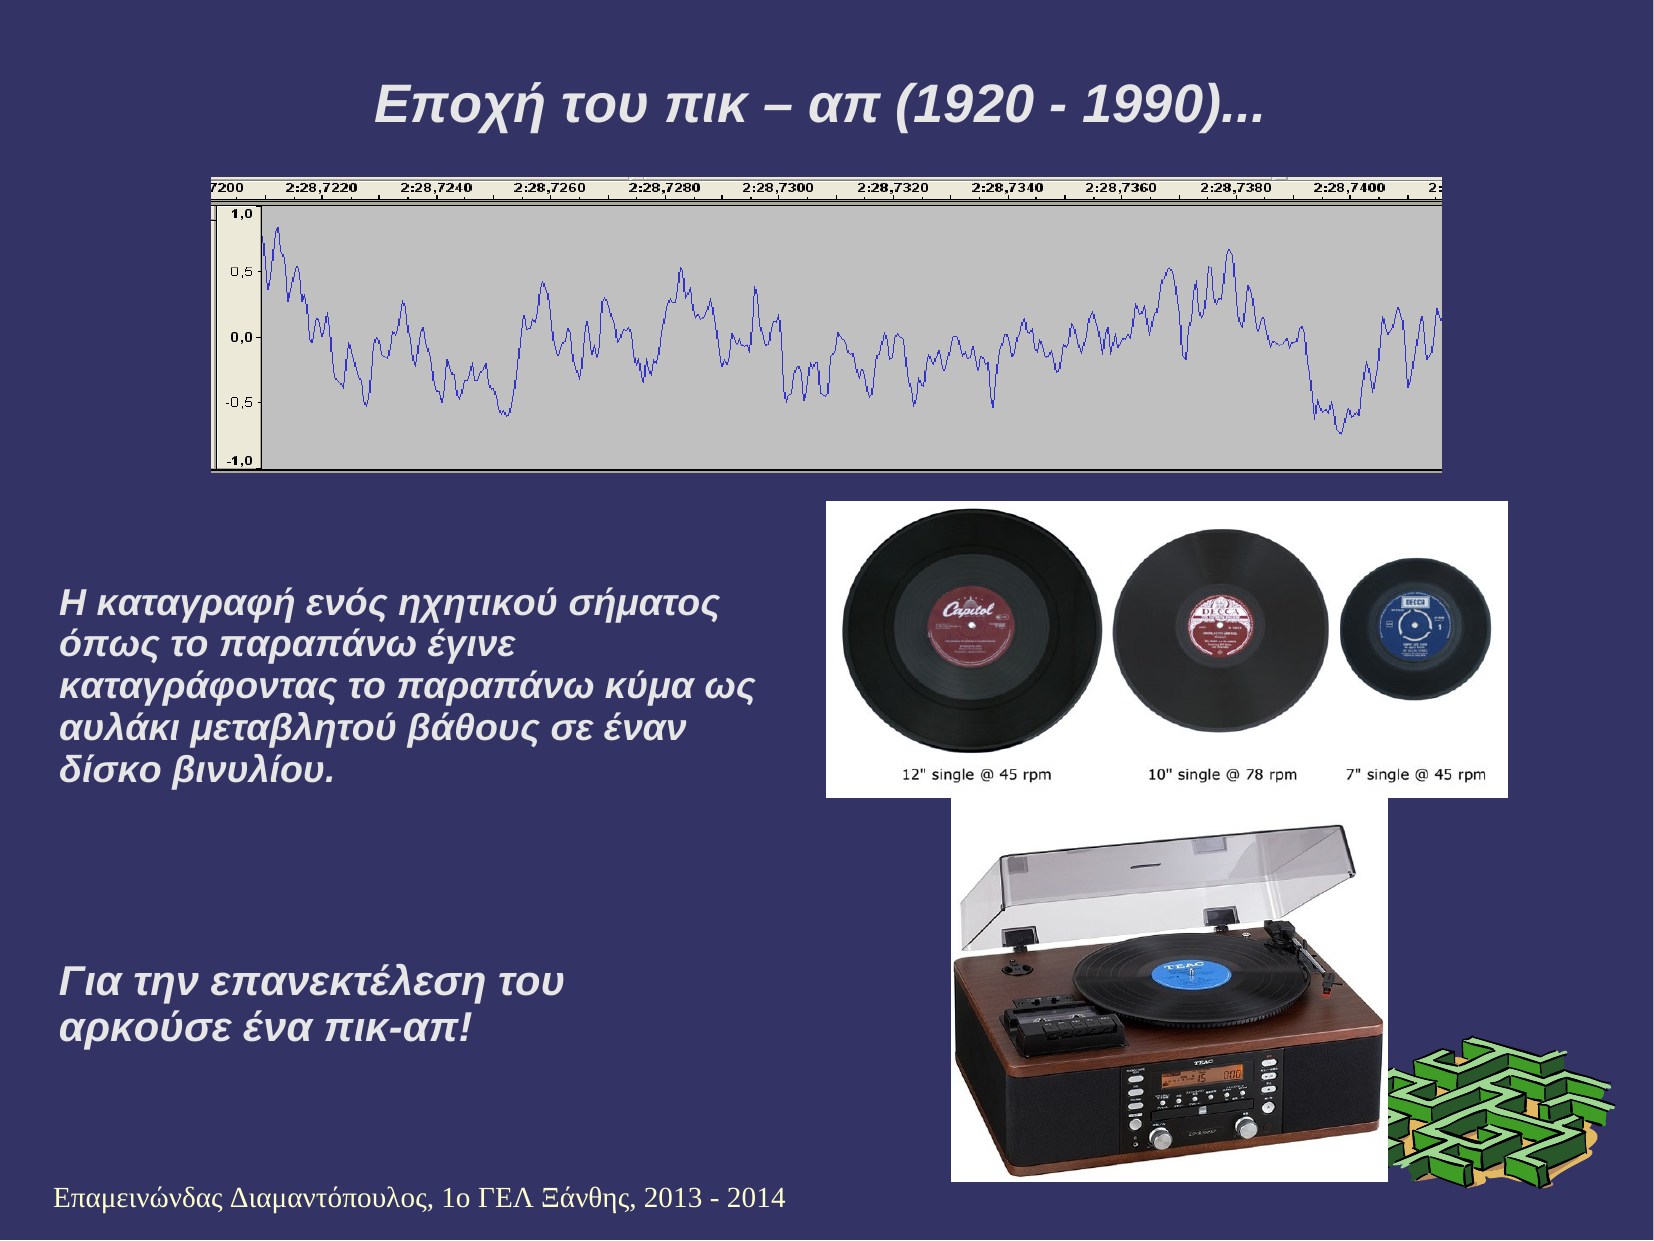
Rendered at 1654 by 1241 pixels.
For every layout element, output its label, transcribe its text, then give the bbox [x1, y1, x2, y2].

title Εποχή του πικ – απ (1920 - 1990)... [76, 29, 1565, 179]
title Για την επανεκτέλεση του αρκούσε ένα πικ-απ! [59, 856, 739, 1152]
picture [826, 501, 1508, 1182]
picture [211, 177, 1442, 473]
title Η καταγραφή ενός ηχητικού σήματος όπως το παραπάνω έγινε καταγράφοντας το παραπάνω κύμα ως αυλάκι μεταβλητού βάθους σε έναν δίσκο βινυλίου. [59, 574, 768, 798]
